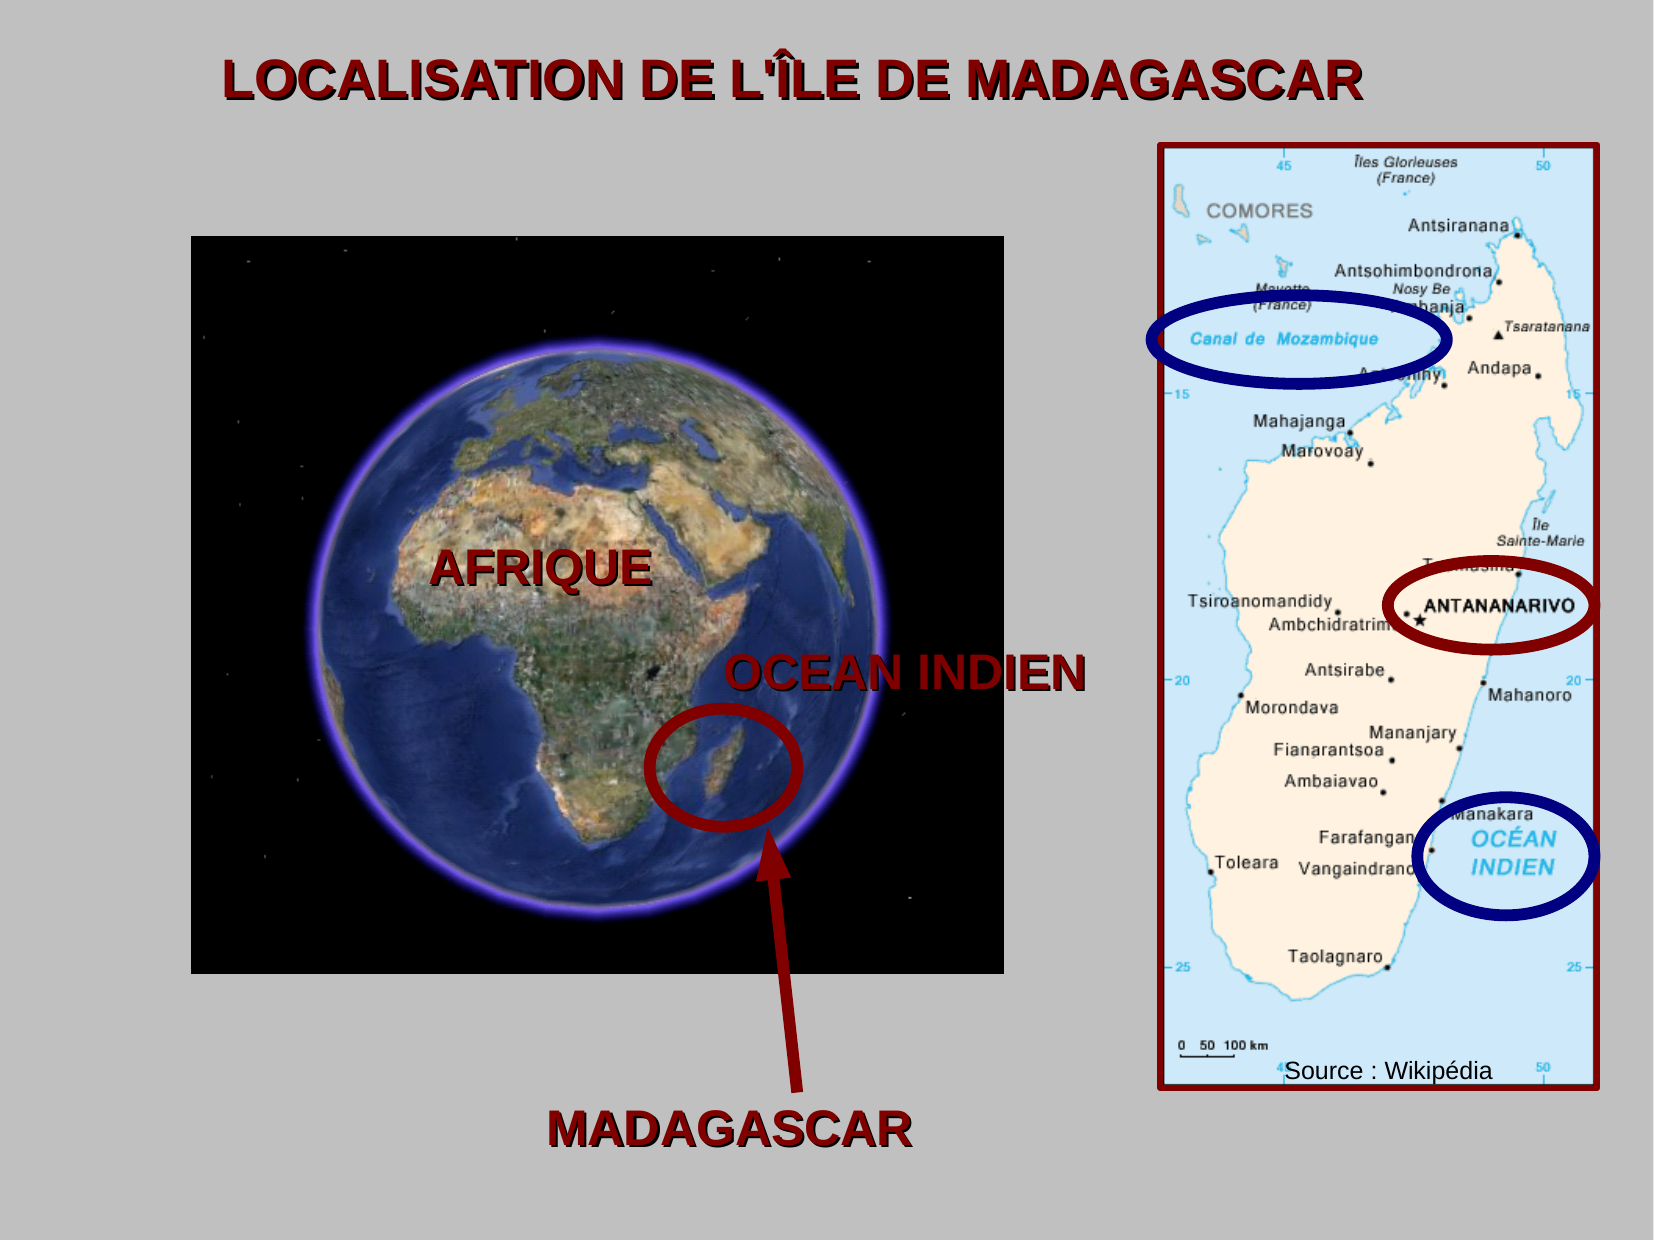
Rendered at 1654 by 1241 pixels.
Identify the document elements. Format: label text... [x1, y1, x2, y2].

text_box OCEAN INDIEN [708, 636, 1157, 709]
text_box LOCALISATION DE L'ÎLE DE MADAGASCAR [206, 41, 1447, 119]
text_box MADAGASCAR [531, 1092, 1182, 1165]
picture [191, 236, 1004, 974]
picture [1163, 302, 1440, 377]
picture [656, 715, 791, 820]
text_box AFRIQUE [413, 531, 680, 604]
picture [1163, 147, 1595, 1086]
text_box Source : Wikipédia [1269, 1049, 1565, 1093]
picture [1424, 804, 1588, 909]
picture [1394, 567, 1588, 643]
